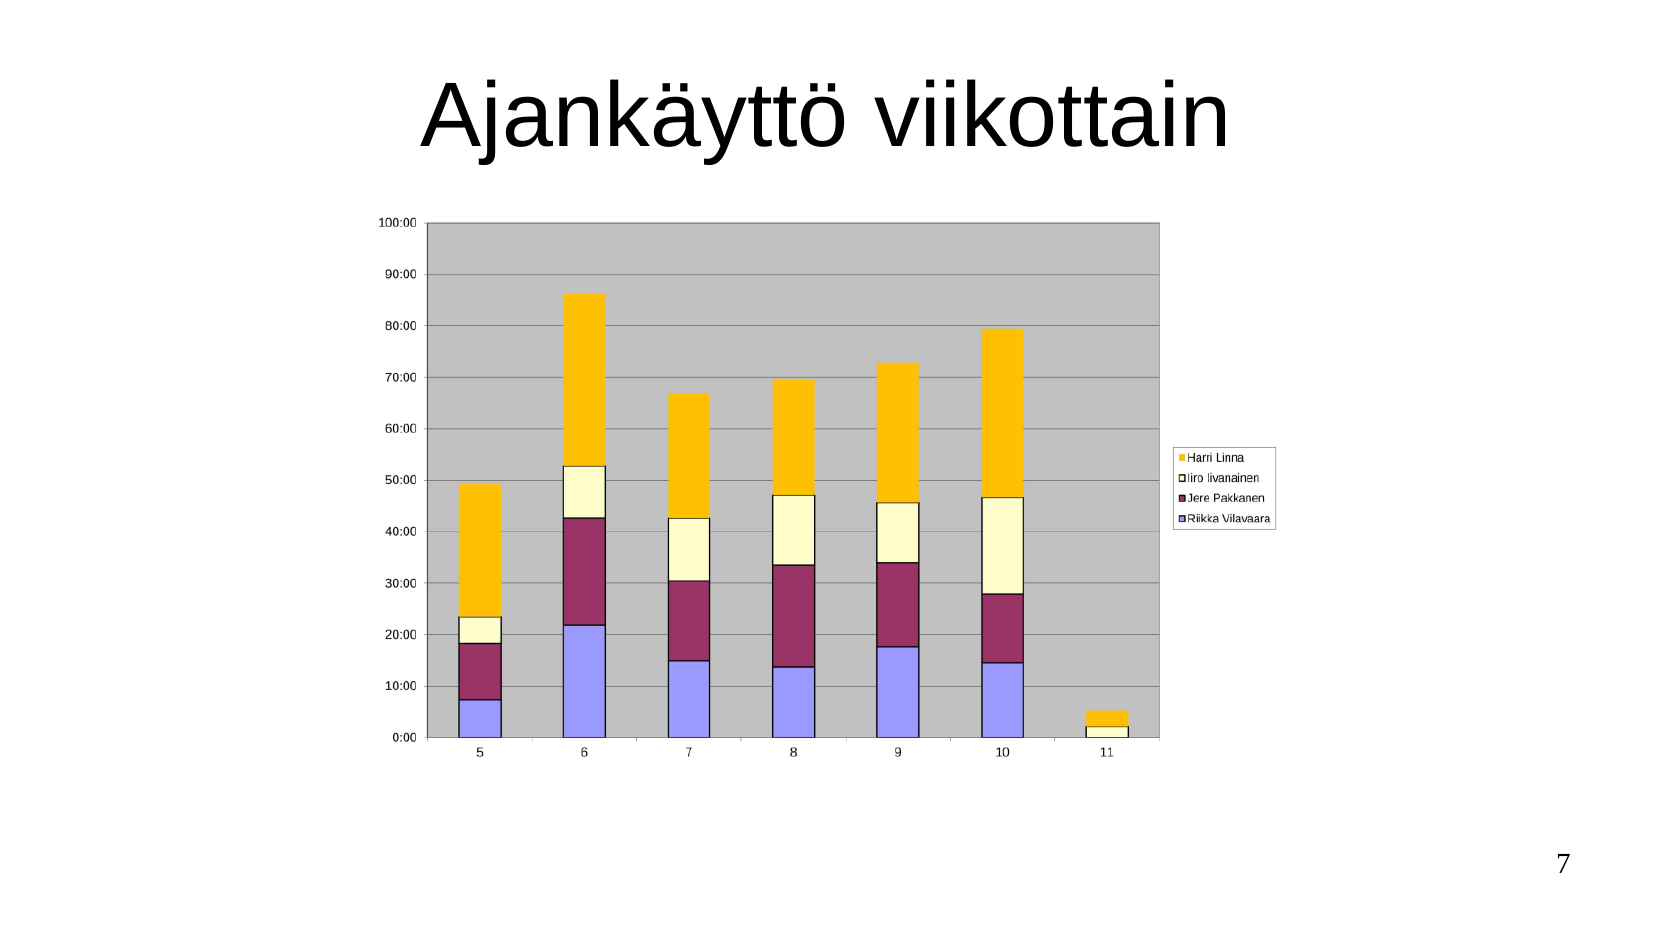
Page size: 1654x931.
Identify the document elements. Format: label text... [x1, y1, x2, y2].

title Ajankäyttö viikottain [82, 37, 1571, 193]
picture [376, 217, 1277, 758]
